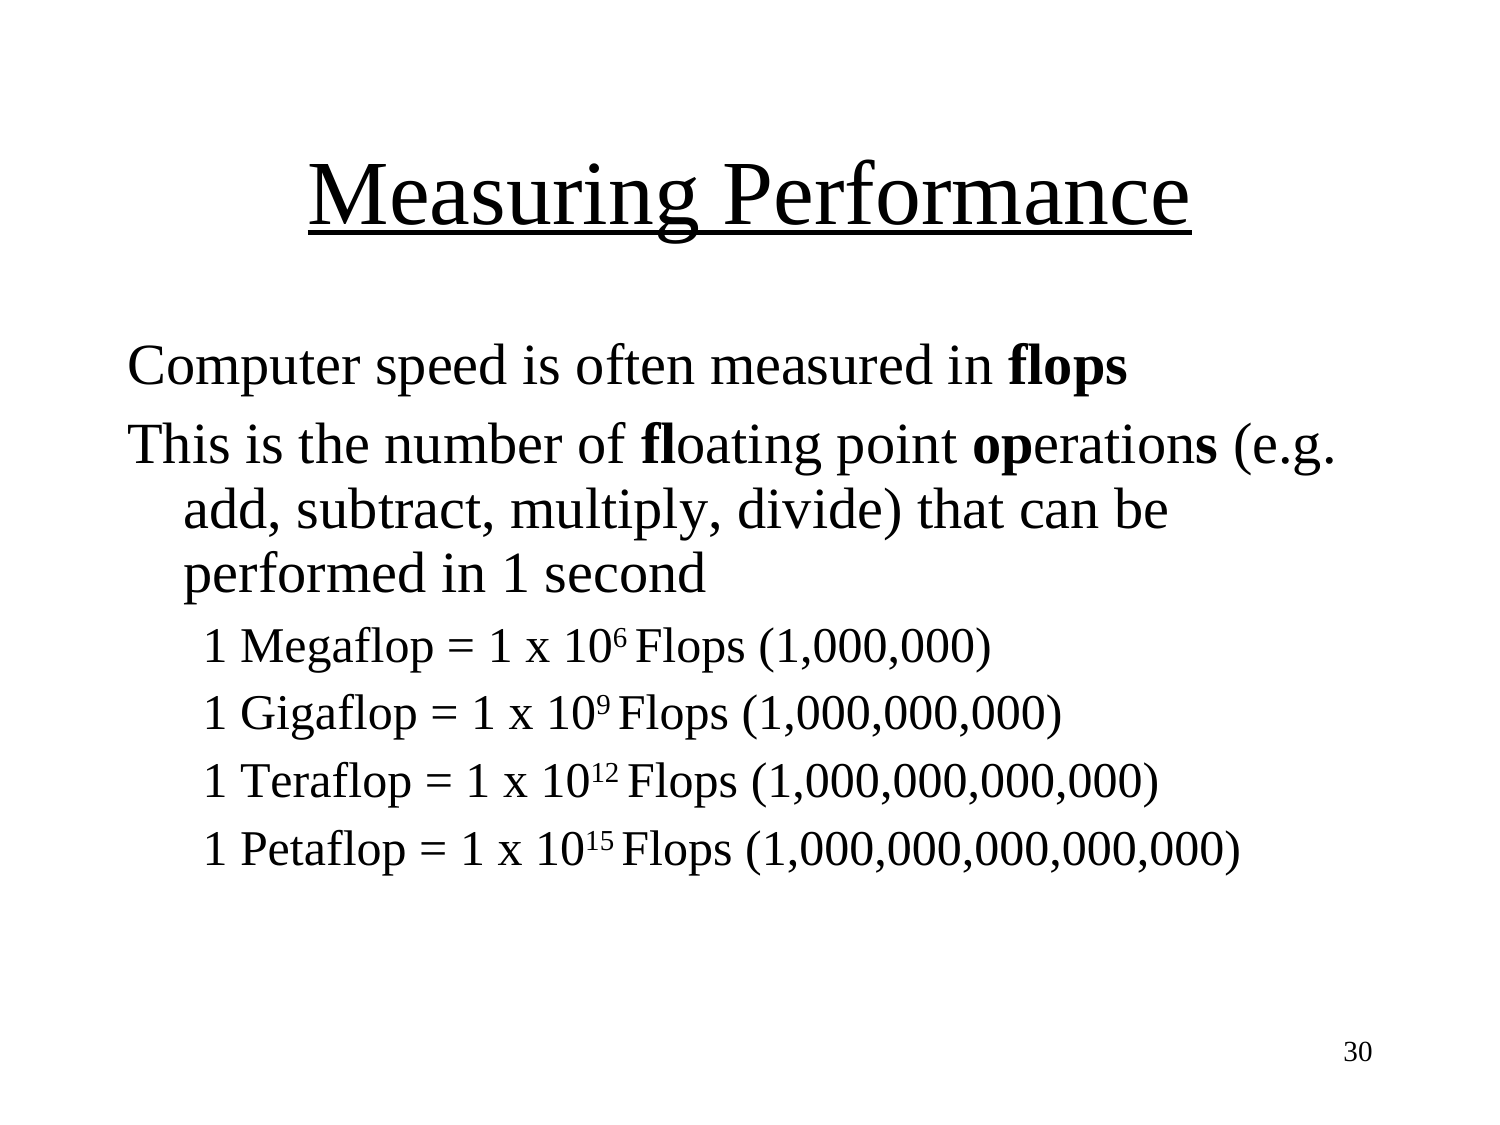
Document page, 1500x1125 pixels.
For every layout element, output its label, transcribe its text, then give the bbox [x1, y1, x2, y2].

text_box <number> [1074, 1025, 1388, 1101]
list Computer speed is often measured in flops This is the number of floating point operations (e.g. add, subtract, multiply, divide) that can be performed in 1 second 1 Megaflop = 1 x 106 Flops (1,000,000) 1 Gigaflop = 1 x 109 Flops (1,000,000,000) 1 Teraflop = 1 x 1012 Flops (1,000,000,000,000) 1 Petaflop = 1 x 1015 Flops (1,000,000,000,000,000) [112, 324, 1408, 1001]
title Measuring Performance [112, 99, 1388, 288]
